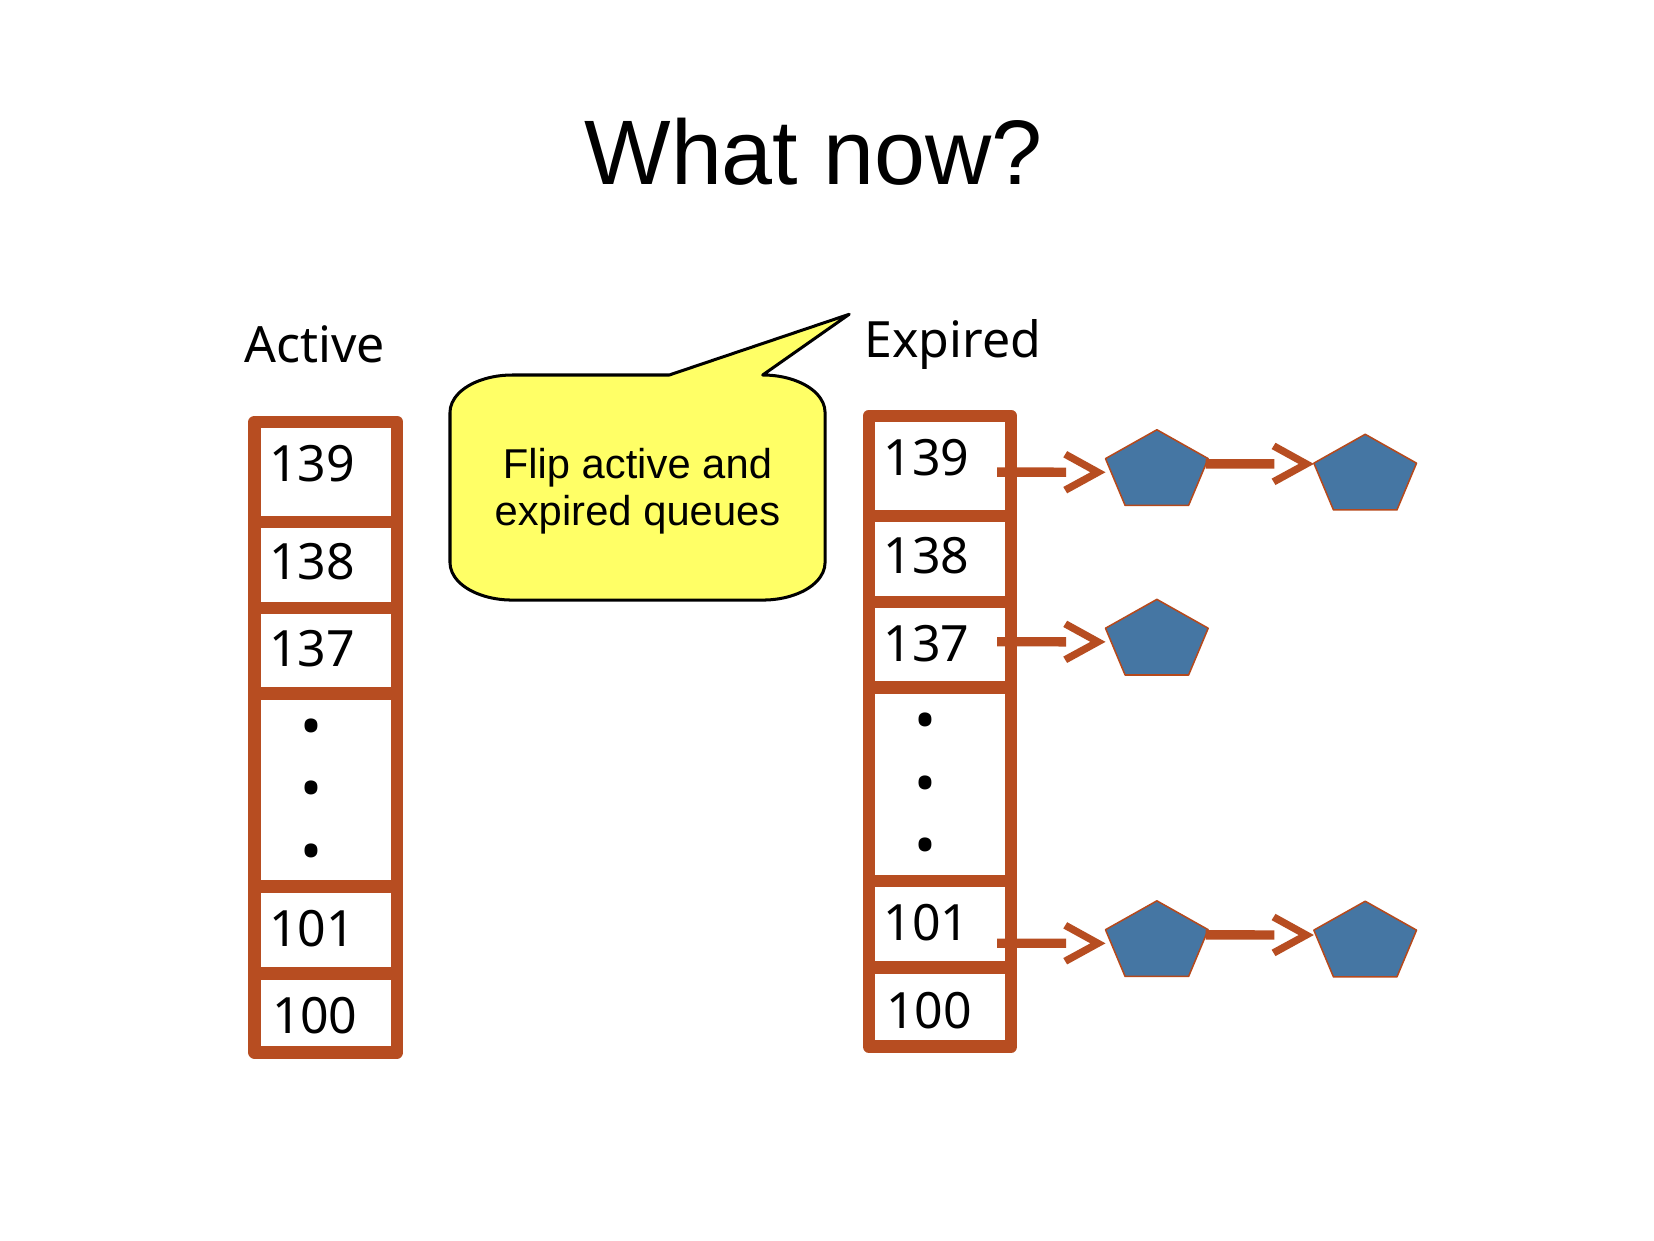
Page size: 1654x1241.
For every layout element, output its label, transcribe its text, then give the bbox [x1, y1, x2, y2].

text_box Expired [850, 299, 1126, 375]
text_box [1105, 900, 1209, 977]
title What now? [82, 49, 1571, 257]
text_box 101 [868, 883, 995, 959]
text_box 137 [254, 609, 381, 685]
text_box 137 [868, 603, 995, 679]
text_box 139 [868, 418, 995, 493]
text_box [1313, 434, 1417, 510]
text_box 100 [871, 974, 998, 1046]
text_box 101 [254, 889, 381, 965]
text_box 100 [257, 980, 383, 1052]
text_box [1313, 901, 1417, 977]
text_box [1105, 599, 1209, 676]
text_box 139 [254, 423, 381, 499]
text_box 138 [254, 521, 381, 597]
text_box Flip active and expired queues [450, 314, 850, 601]
text_box 138 [868, 516, 995, 591]
text_box . . . [282, 674, 408, 877]
text_box Active [229, 305, 430, 380]
text_box [1105, 429, 1209, 506]
text_box . . . [896, 668, 1023, 871]
